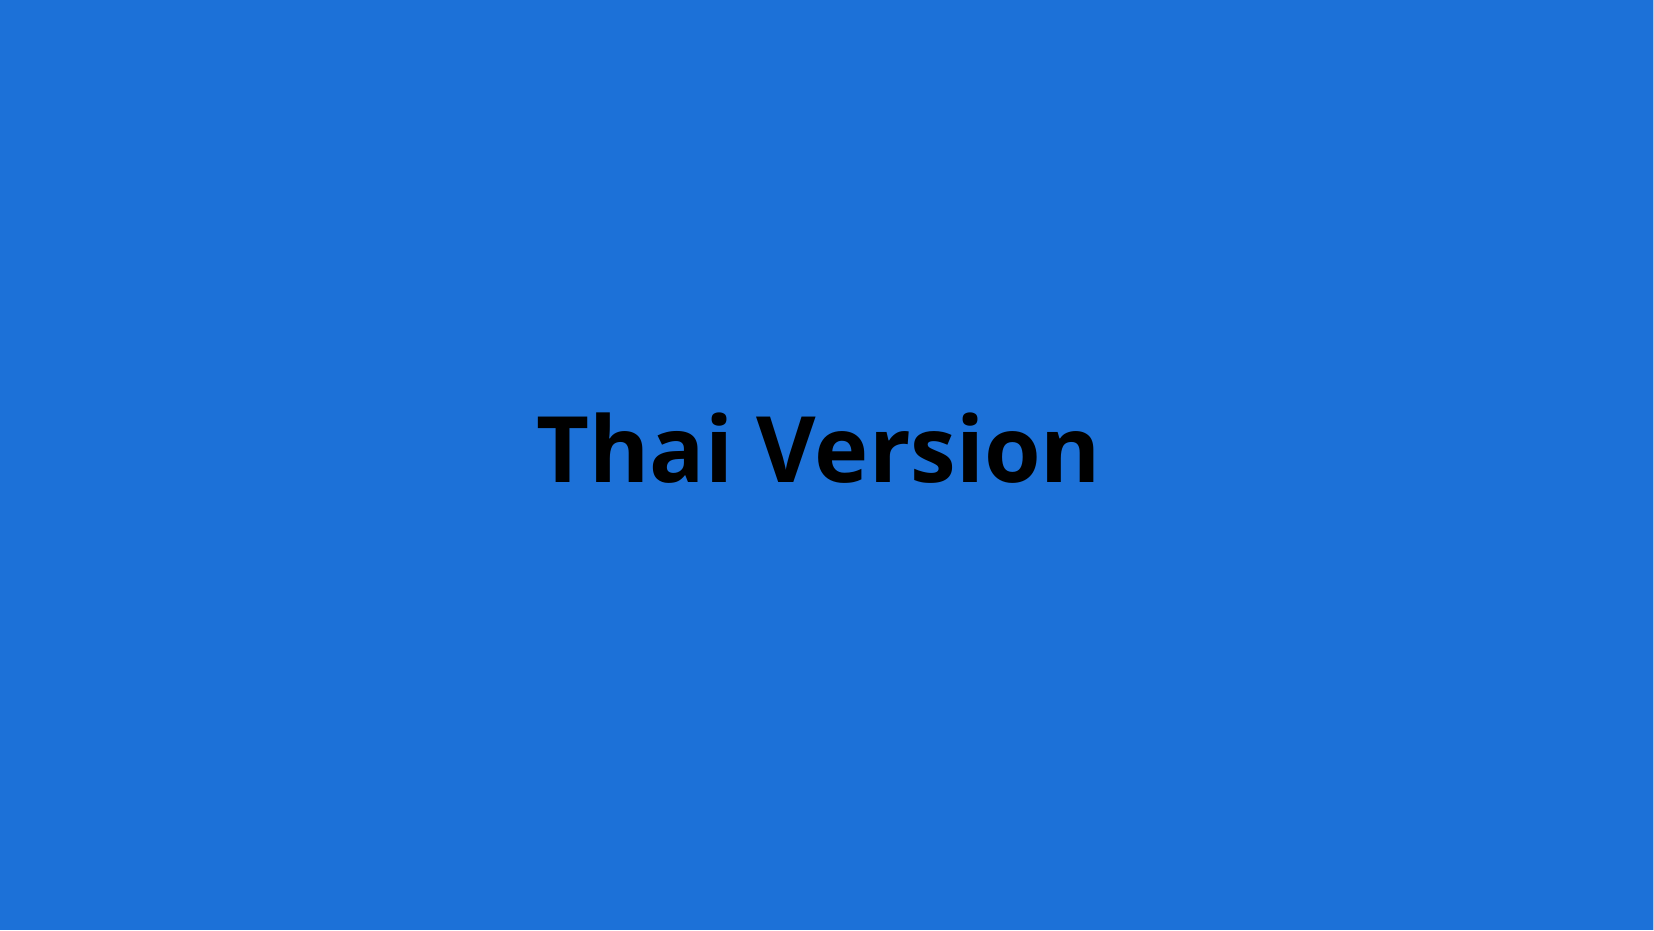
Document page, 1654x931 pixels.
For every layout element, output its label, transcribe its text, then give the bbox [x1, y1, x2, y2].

title Thai Version [75, 369, 1564, 526]
